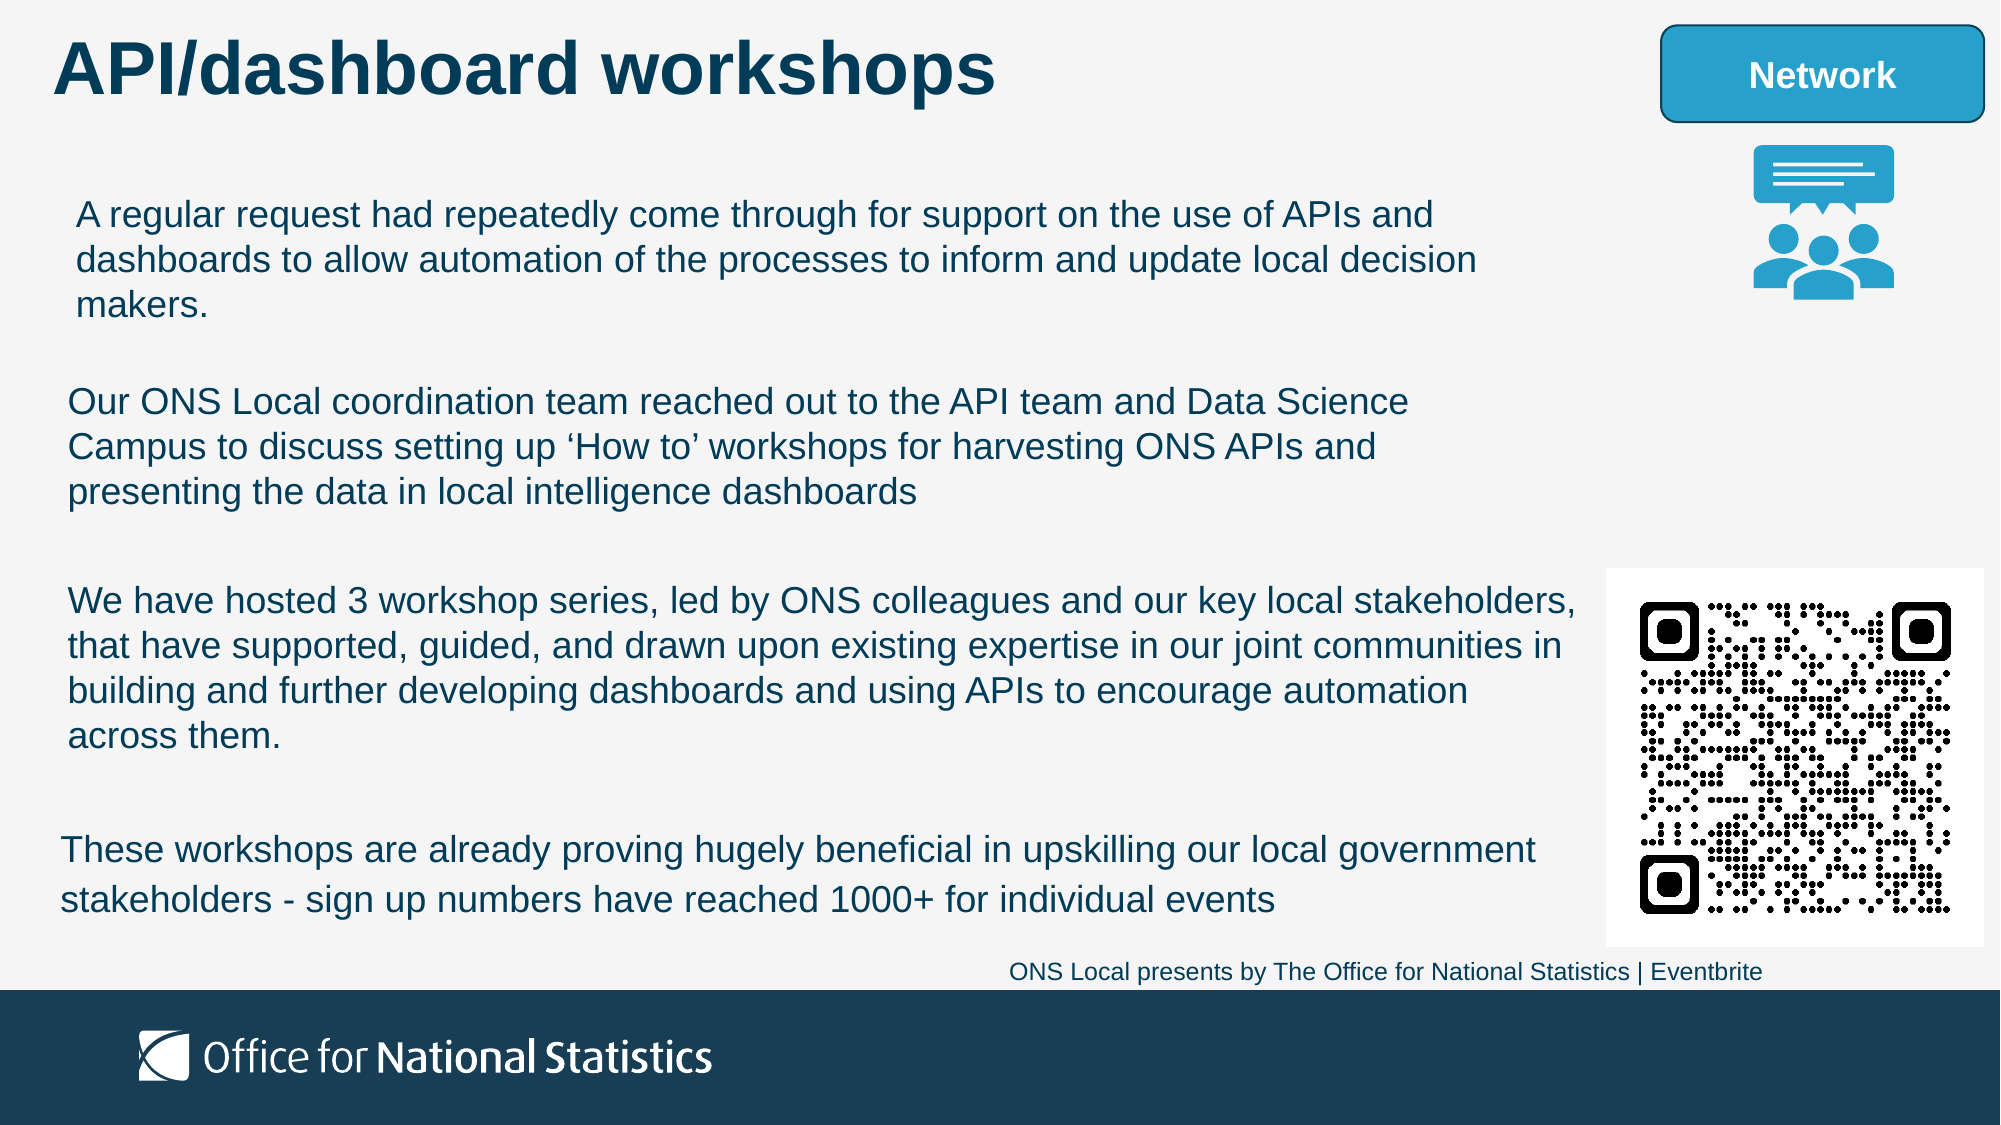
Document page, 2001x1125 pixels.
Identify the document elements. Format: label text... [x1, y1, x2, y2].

list These workshops are already proving hugely beneficial in upskilling our local government stakeholders - sign up numbers have reached 1000+ for individual events [60, 820, 1547, 918]
title API/dashboard workshops [52, 25, 1672, 113]
picture [1729, 128, 1917, 317]
picture [1606, 568, 1984, 947]
text_box Our ONS Local coordination team reached out to the API team and Data Science Campus to discuss setting up ‘How to’ workshops for harvesting ONS APIs and presenting the data in local intelligence dashboards [52, 369, 1574, 522]
text_box A regular request had repeatedly come through for support on the use of APIs and dashboards to allow automation of the processes to inform and update local decision makers. [60, 182, 1520, 334]
text_box ONS Local presents by The Office for National Statistics | Eventbrite [1009, 947, 1984, 993]
text_box We have hosted 3 workshop series, led by ONS colleagues and our key local stakeholders, that have supported, guided, and drawn upon existing expertise in our joint communities in building and further developing dashboards and using APIs to encourage automation across them. [52, 568, 1604, 811]
text_box Network [1661, 25, 1985, 123]
